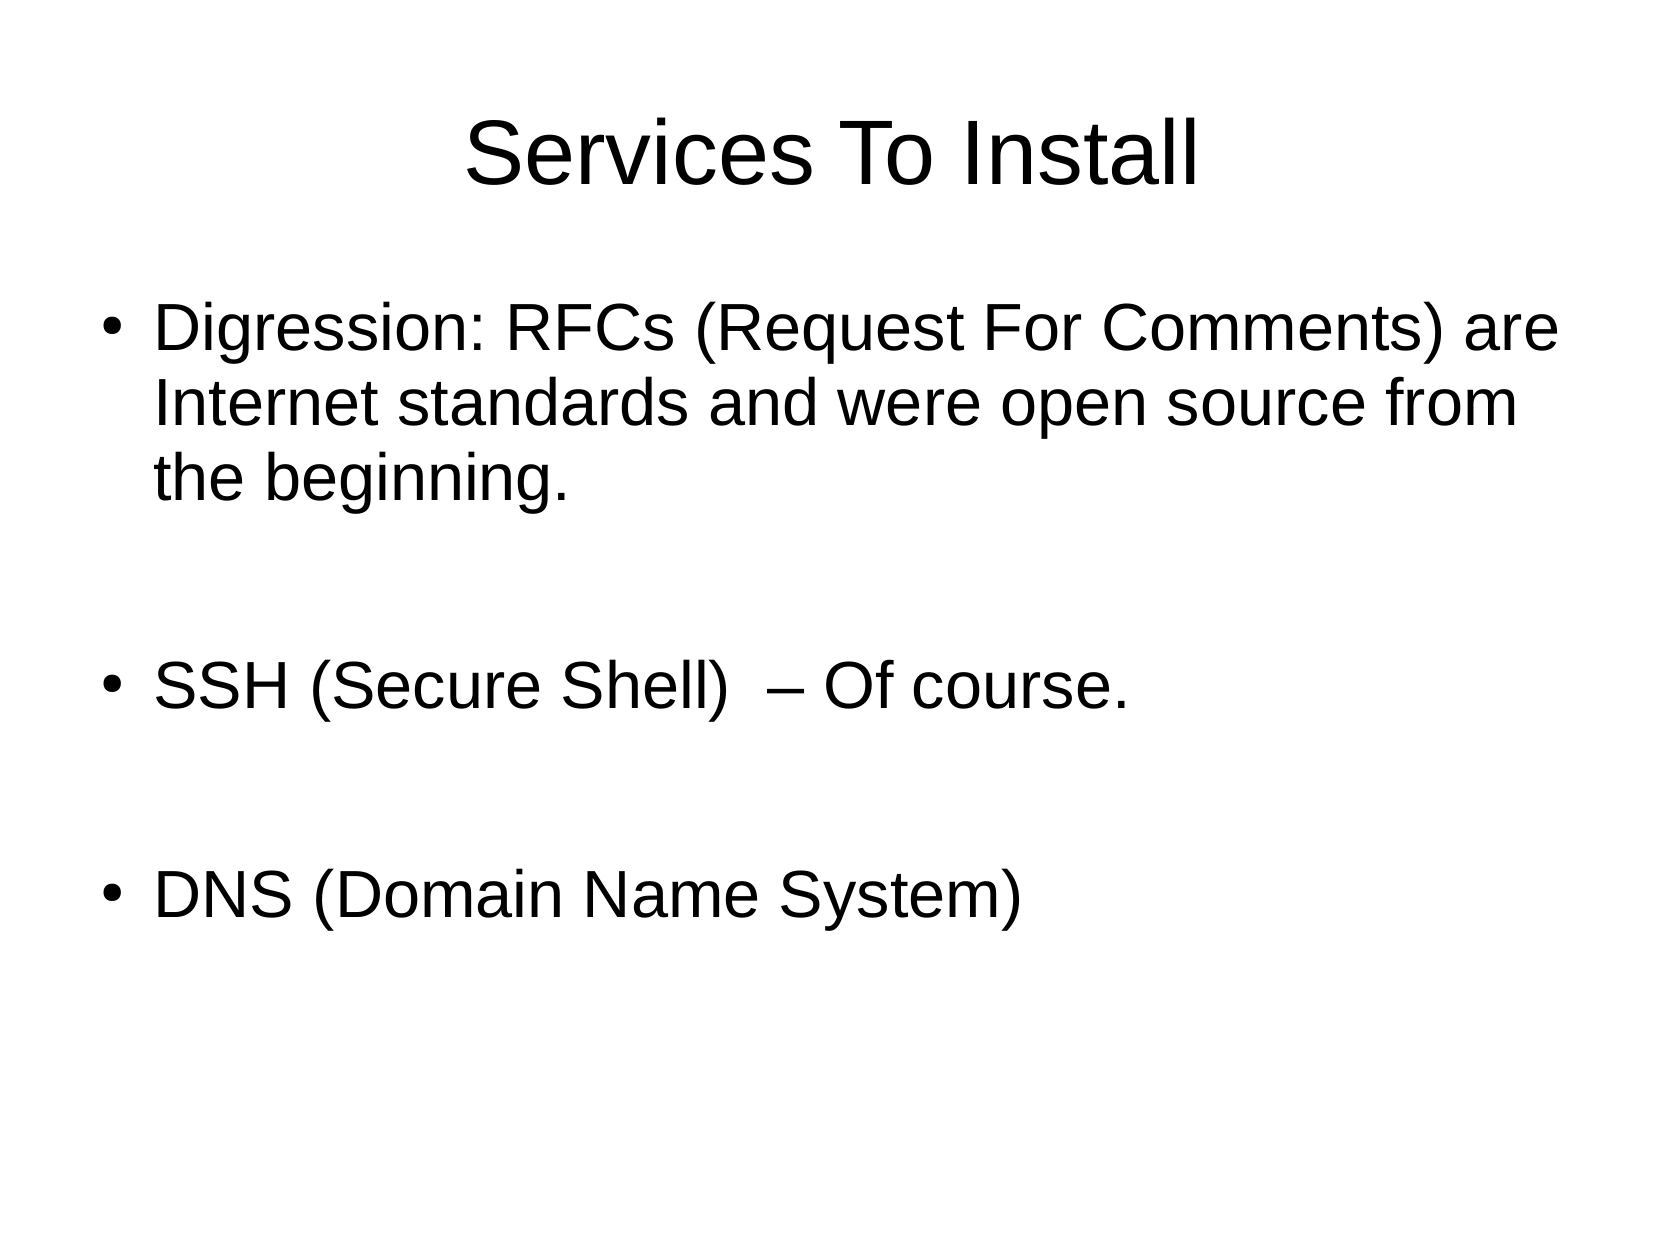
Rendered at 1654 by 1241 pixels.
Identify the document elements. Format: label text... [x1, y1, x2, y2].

title Services To Install [88, 49, 1577, 257]
list Digression: RFCs (Request For Comments) are Internet standards and were open source from the beginning. SSH (Secure Shell) – Of course. DNS (Domain Name System) [82, 290, 1571, 1010]
